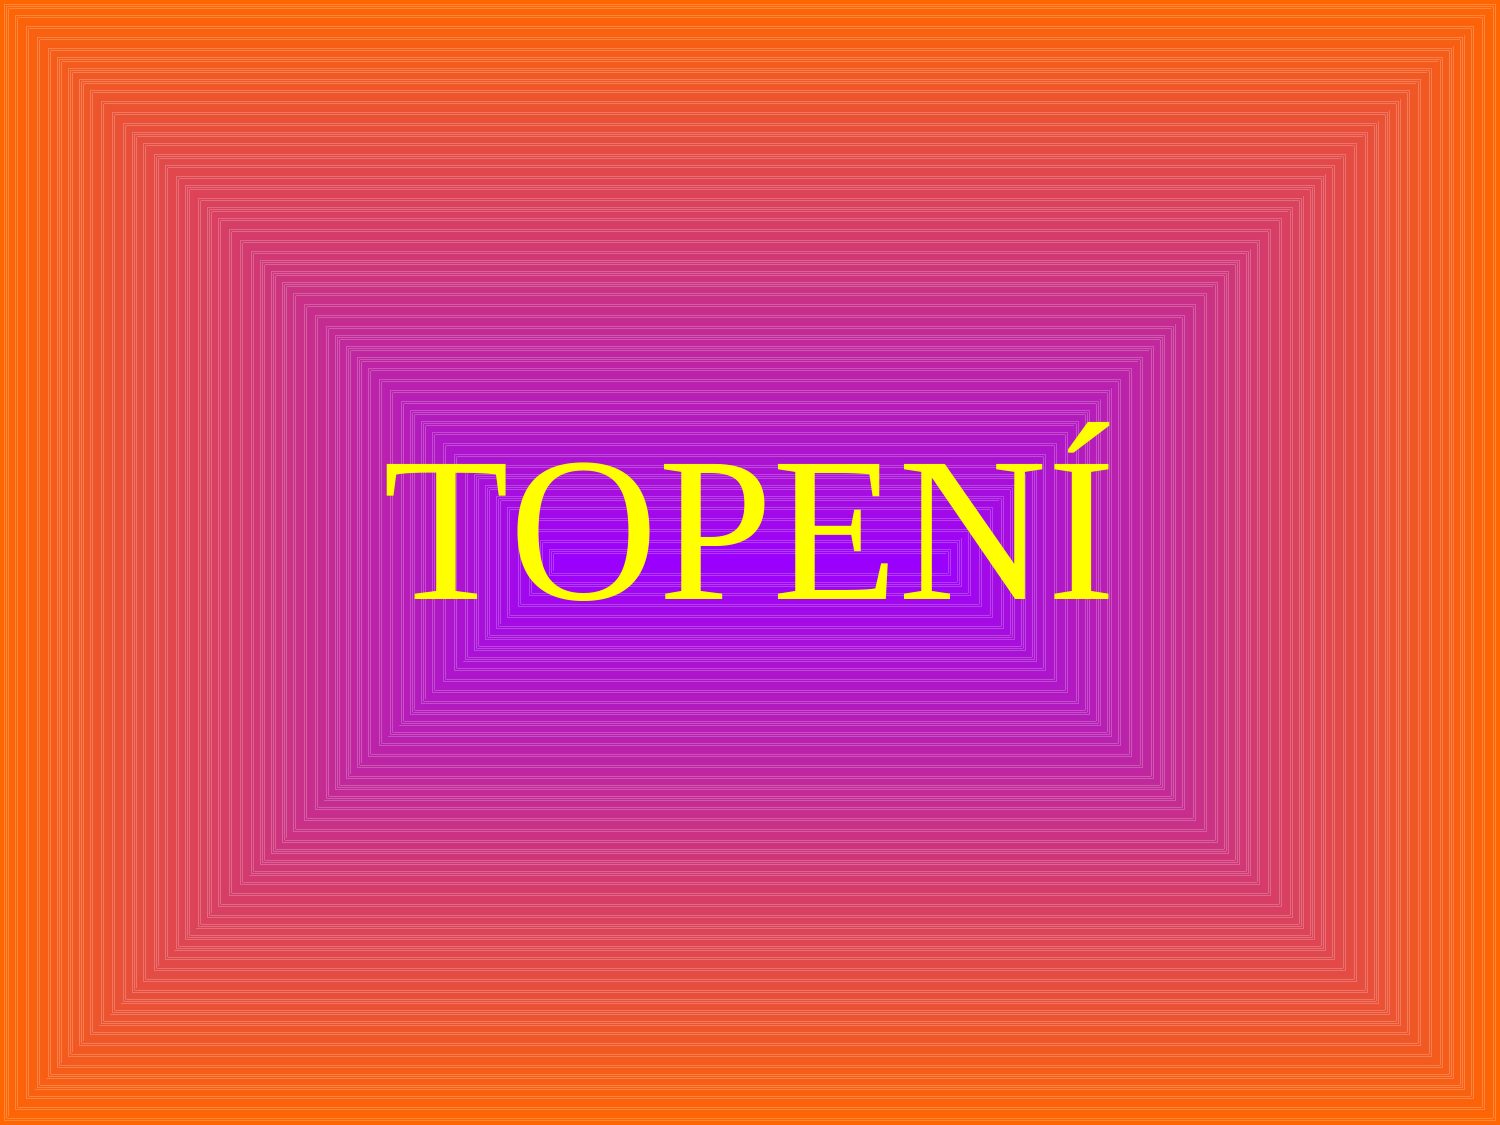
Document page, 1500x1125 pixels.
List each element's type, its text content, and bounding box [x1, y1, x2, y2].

text_box TOPENÍ [0, 385, 1500, 649]
